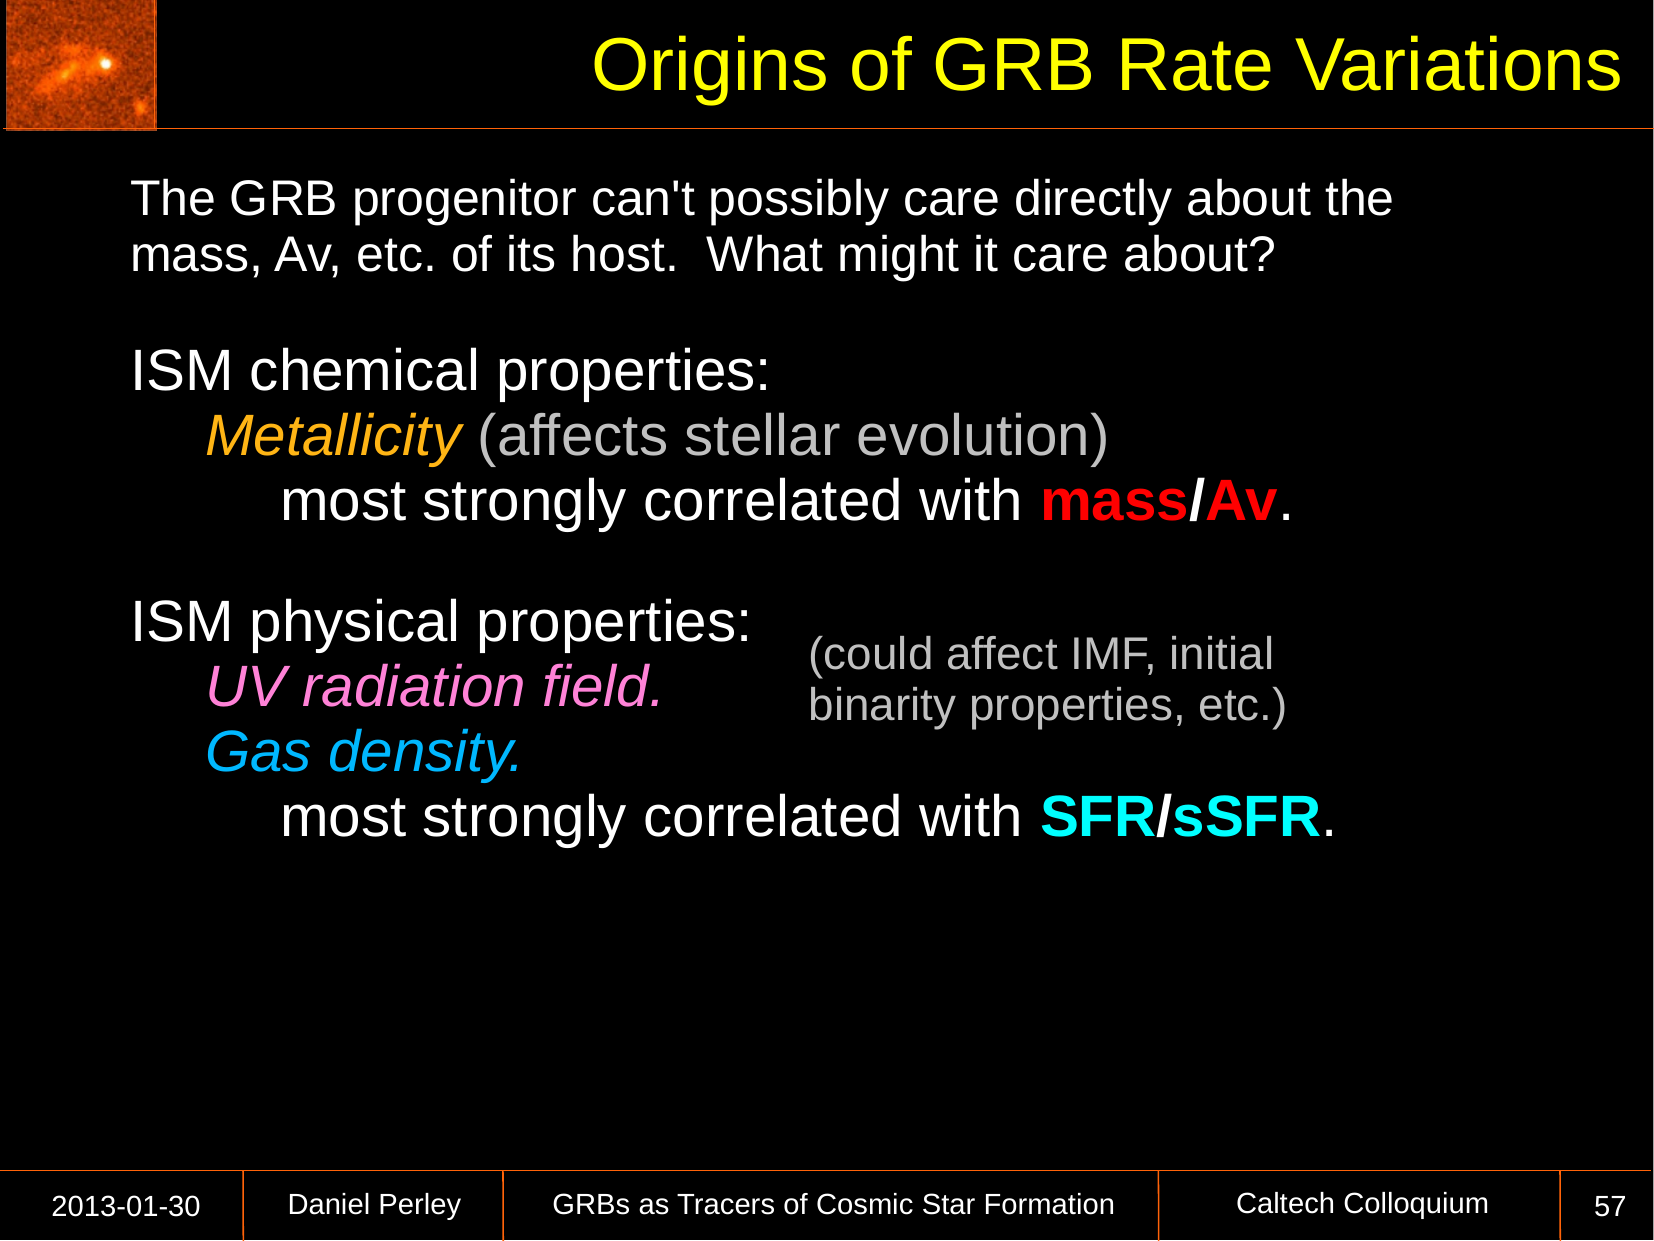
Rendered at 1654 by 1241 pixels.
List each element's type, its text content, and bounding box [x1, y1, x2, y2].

picture [7, 0, 154, 128]
text_box The GRB progenitor can't possibly care directly about the mass, Av, etc. of its host. What might it care about? ISM chemical properties: Metallicity (affects stellar evolution) most strongly correlated with mass/Av. ISM physical properties: UV radiation field. Gas density. most strongly correlated with SFR/sSFR. [112, 160, 1426, 915]
title Origins of GRB Rate Variations [187, 21, 1624, 108]
text_box (could affect IMF, initial binarity properties, etc.) [791, 617, 1317, 741]
